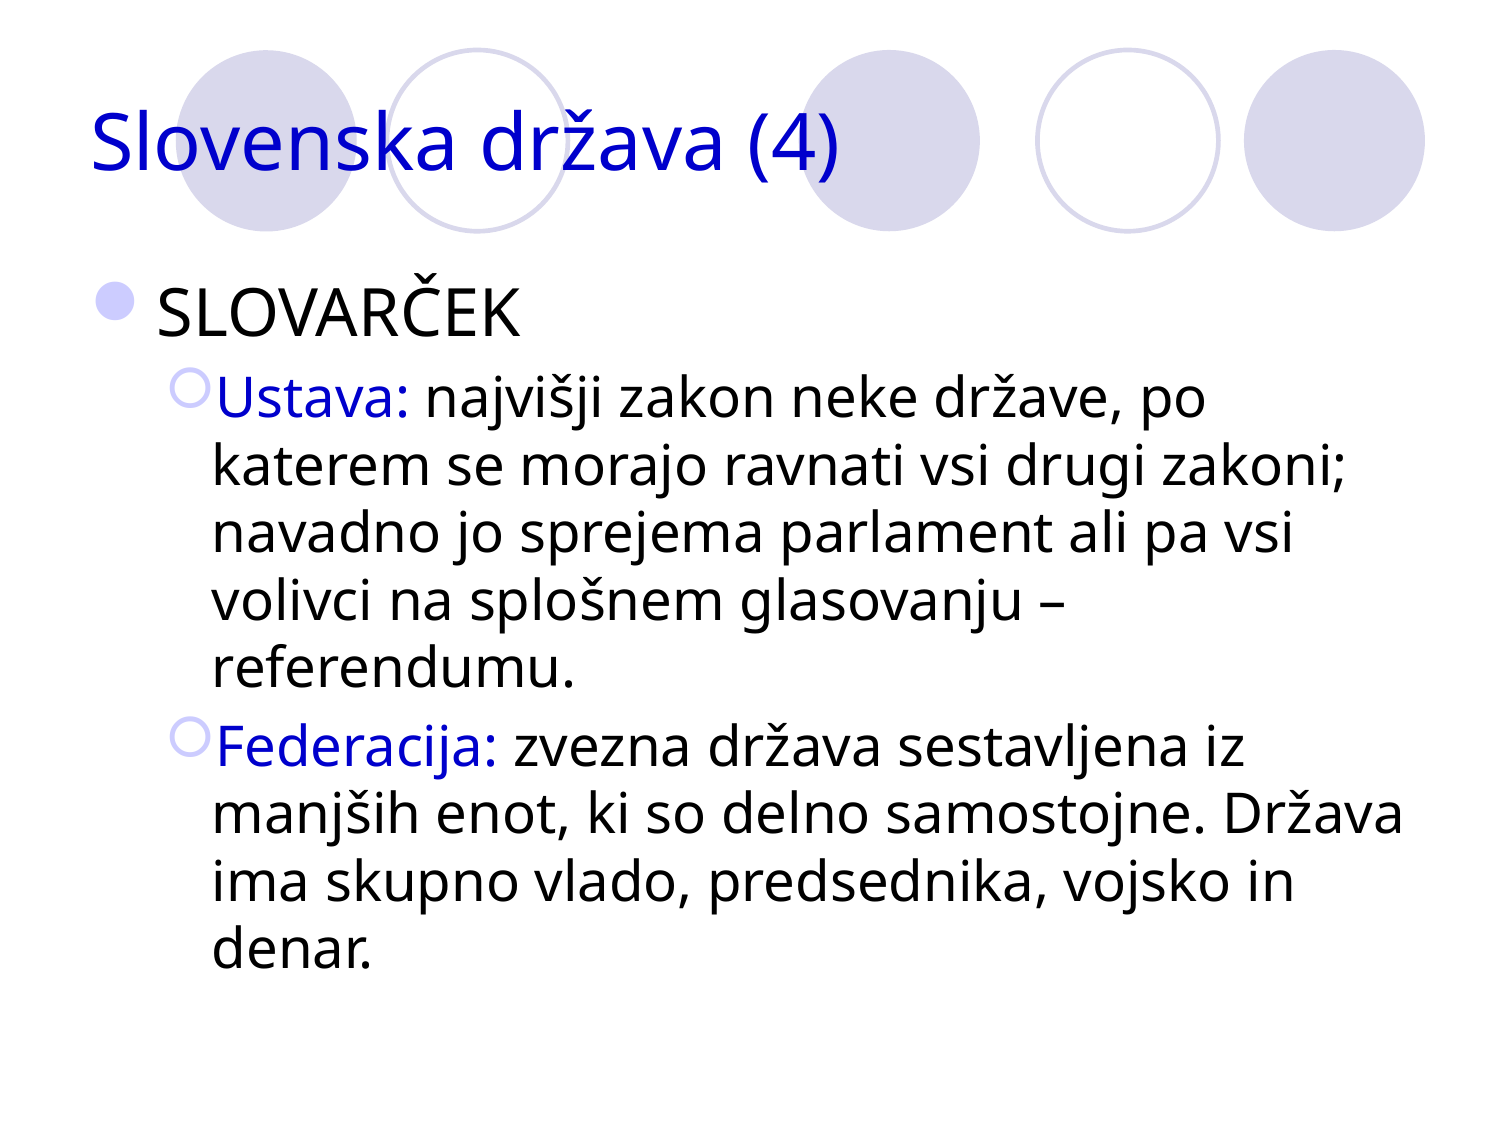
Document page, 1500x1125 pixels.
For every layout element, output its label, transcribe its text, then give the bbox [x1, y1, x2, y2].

title Slovenska država (4) [75, 45, 1425, 233]
list SLOVARČEK Ustava: najvišji zakon neke države, po katerem se morajo ravnati vsi drugi zakoni; navadno jo sprejema parlament ali pa vsi volivci na splošnem glasovanju – referendumu. Federacija: zvezna država sestavljena iz manjših enot, ki so delno samostojne. Država ima skupno vlado, predsednika, vojsko in denar. [75, 262, 1425, 1006]
